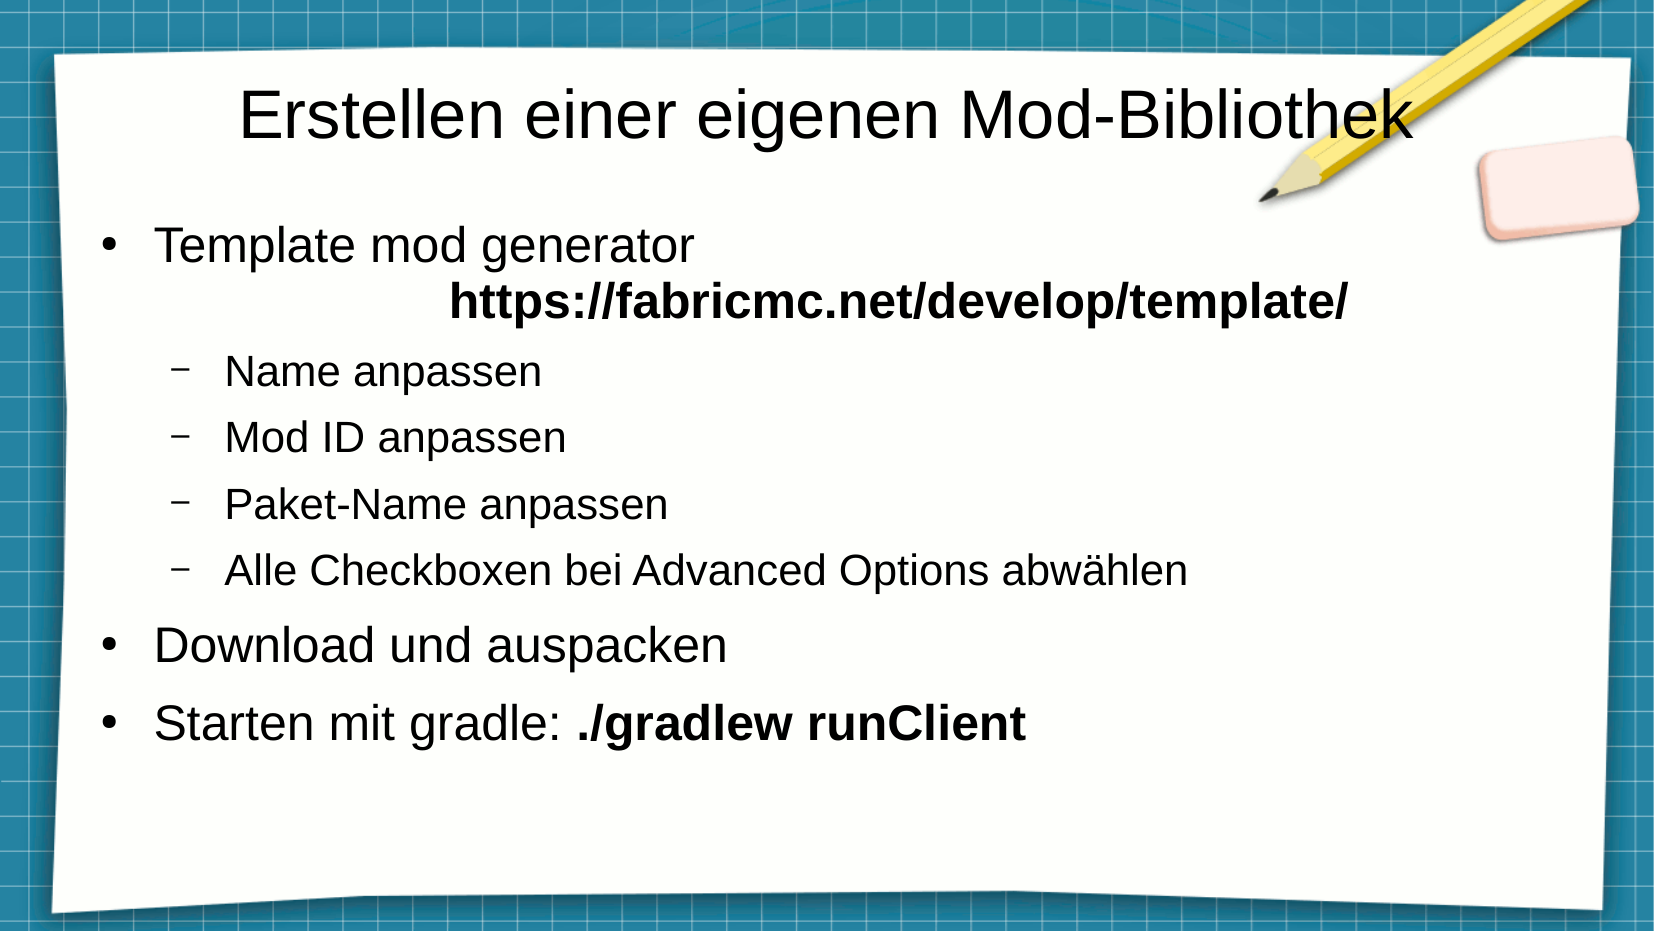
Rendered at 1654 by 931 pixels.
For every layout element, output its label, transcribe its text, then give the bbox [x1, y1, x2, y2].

list Template mod generator https://fabricmc.net/develop/template/ Name anpassen Mod ID anpassen Paket-Name anpassen Alle Checkboxen bei Advanced Options abwählen Download und auspacken Starten mit gradle: ./gradlew runClient [82, 217, 1571, 758]
title Erstellen einer eigenen Mod-Bibliothek [82, 37, 1571, 193]
picture [0, 0, 1654, 931]
